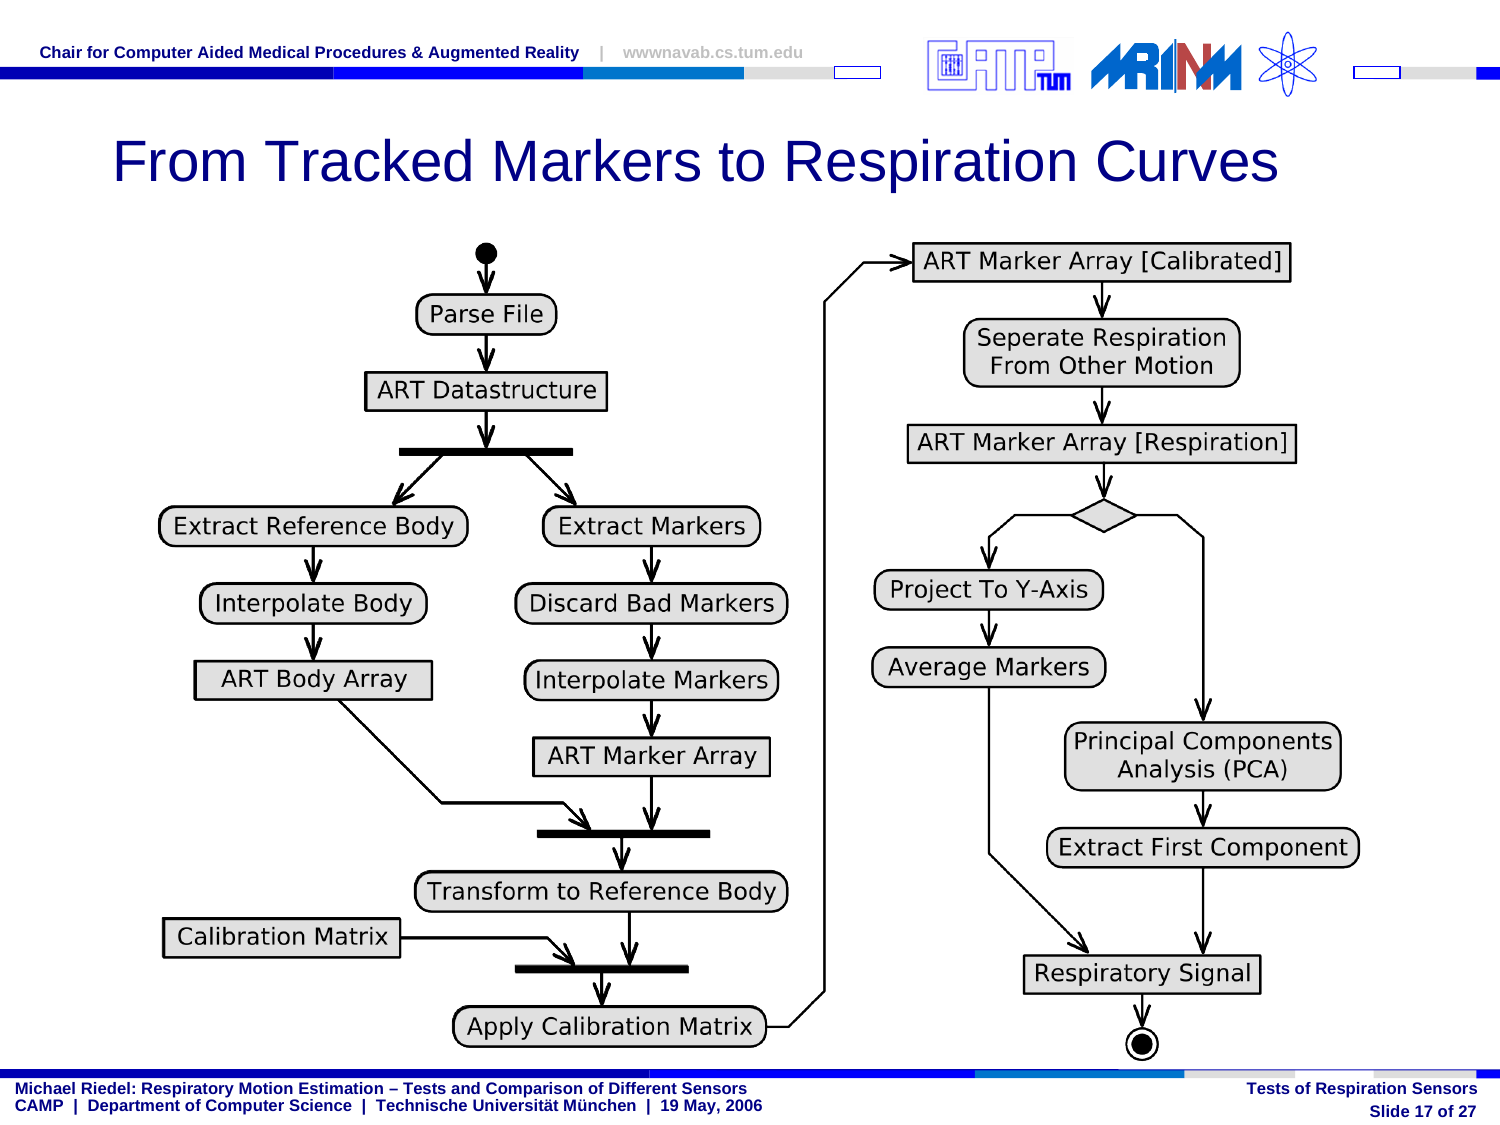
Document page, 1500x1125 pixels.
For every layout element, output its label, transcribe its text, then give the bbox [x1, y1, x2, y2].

picture [116, 193, 1384, 1065]
text_box Tests of Respiration Sensors [1231, 1073, 1493, 1107]
title From Tracked Markers to Respiration Curves [112, 112, 1387, 276]
picture [923, 37, 1074, 95]
picture [1258, 31, 1317, 97]
